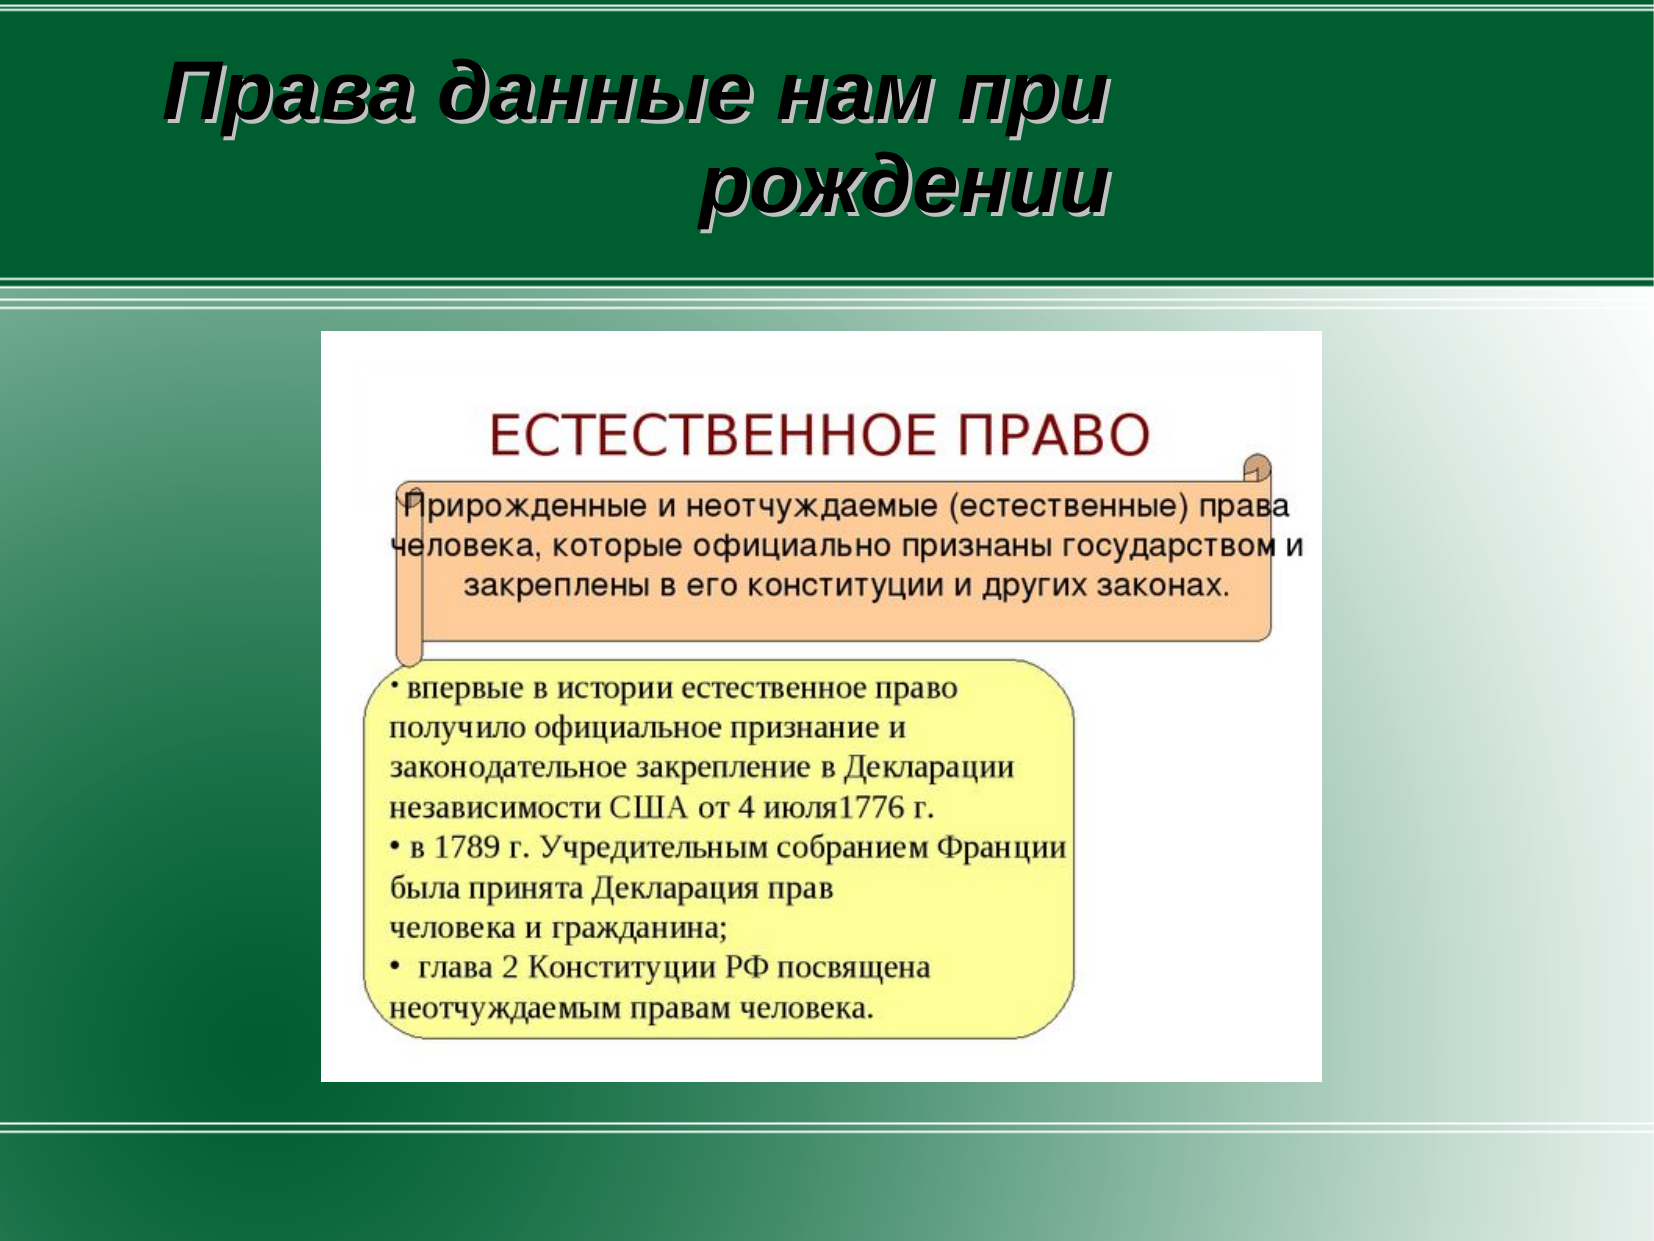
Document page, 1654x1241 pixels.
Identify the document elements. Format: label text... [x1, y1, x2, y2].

picture [321, 331, 1322, 1082]
text_box Права данные нам при рождении [147, 36, 1556, 246]
